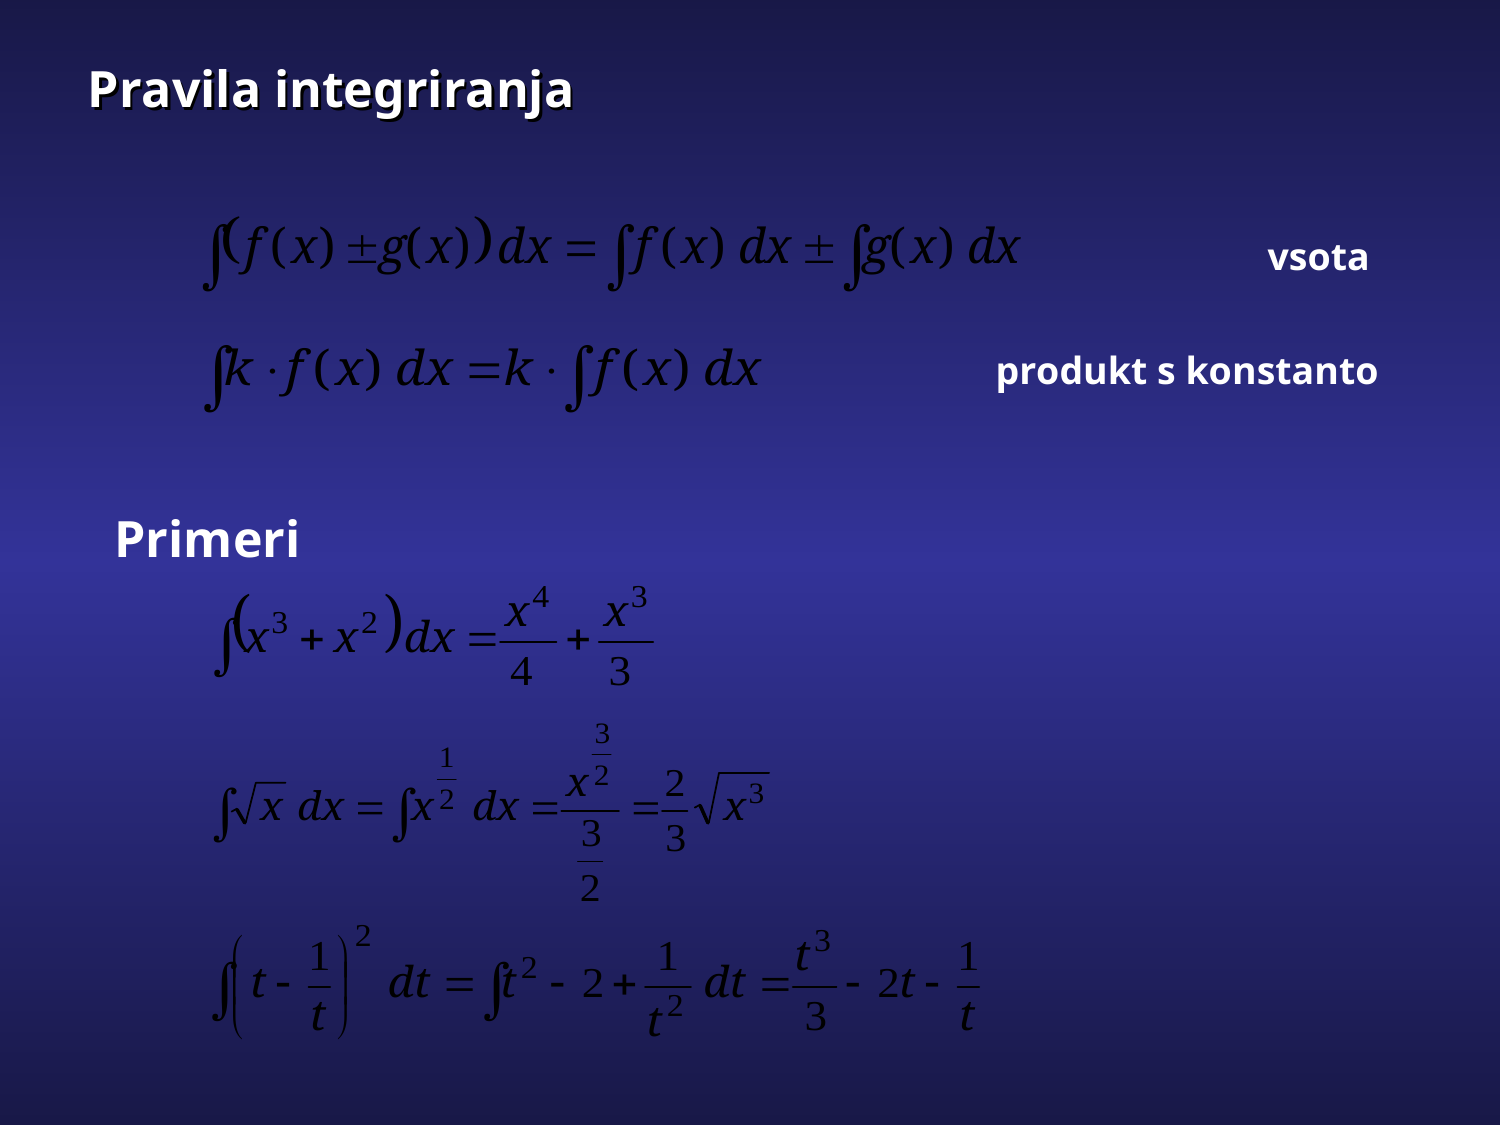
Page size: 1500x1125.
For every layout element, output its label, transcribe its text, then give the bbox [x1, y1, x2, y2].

chart [187, 324, 773, 422]
text_box produkt s konstanto [962, 339, 1413, 401]
chart [187, 203, 1032, 300]
chart [200, 575, 663, 696]
text_box Pravila integriranja [37, 49, 626, 126]
text_box vsota [1237, 224, 1401, 286]
chart [200, 712, 780, 910]
chart [197, 912, 988, 1047]
text_box Primeri [99, 499, 376, 576]
